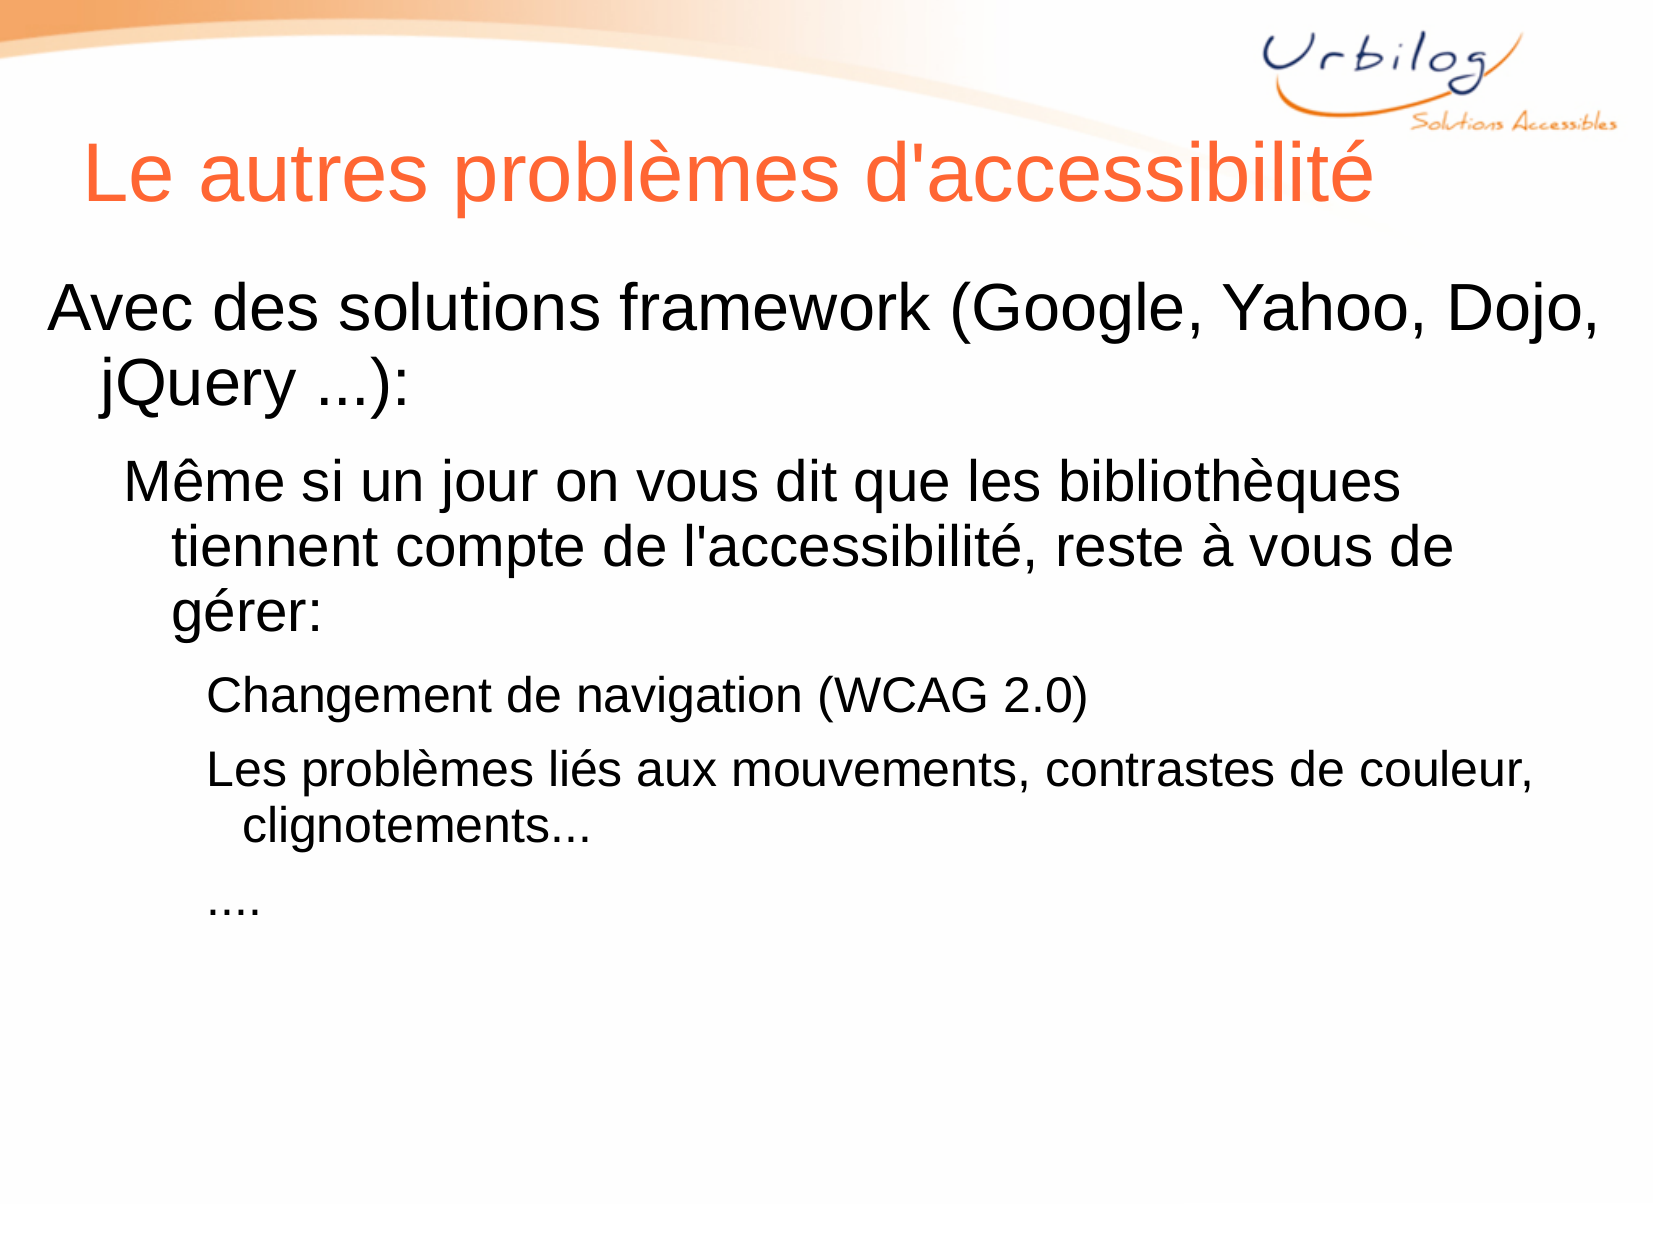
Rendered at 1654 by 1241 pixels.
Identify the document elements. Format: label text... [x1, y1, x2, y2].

title Le autres problèmes d'accessibilité [82, 88, 1625, 257]
list Avec des solutions framework (Google, Yahoo, Dojo, jQuery ...): Même si un jour on vous dit que les bibliothèques tiennent compte de l'accessibilité, reste à vous de gérer: Changement de navigation (WCAG 2.0) Les problèmes liés aux mouvements, contrastes de couleur, clignotements... .... [29, 270, 1625, 1074]
picture [0, 0, 1653, 1241]
